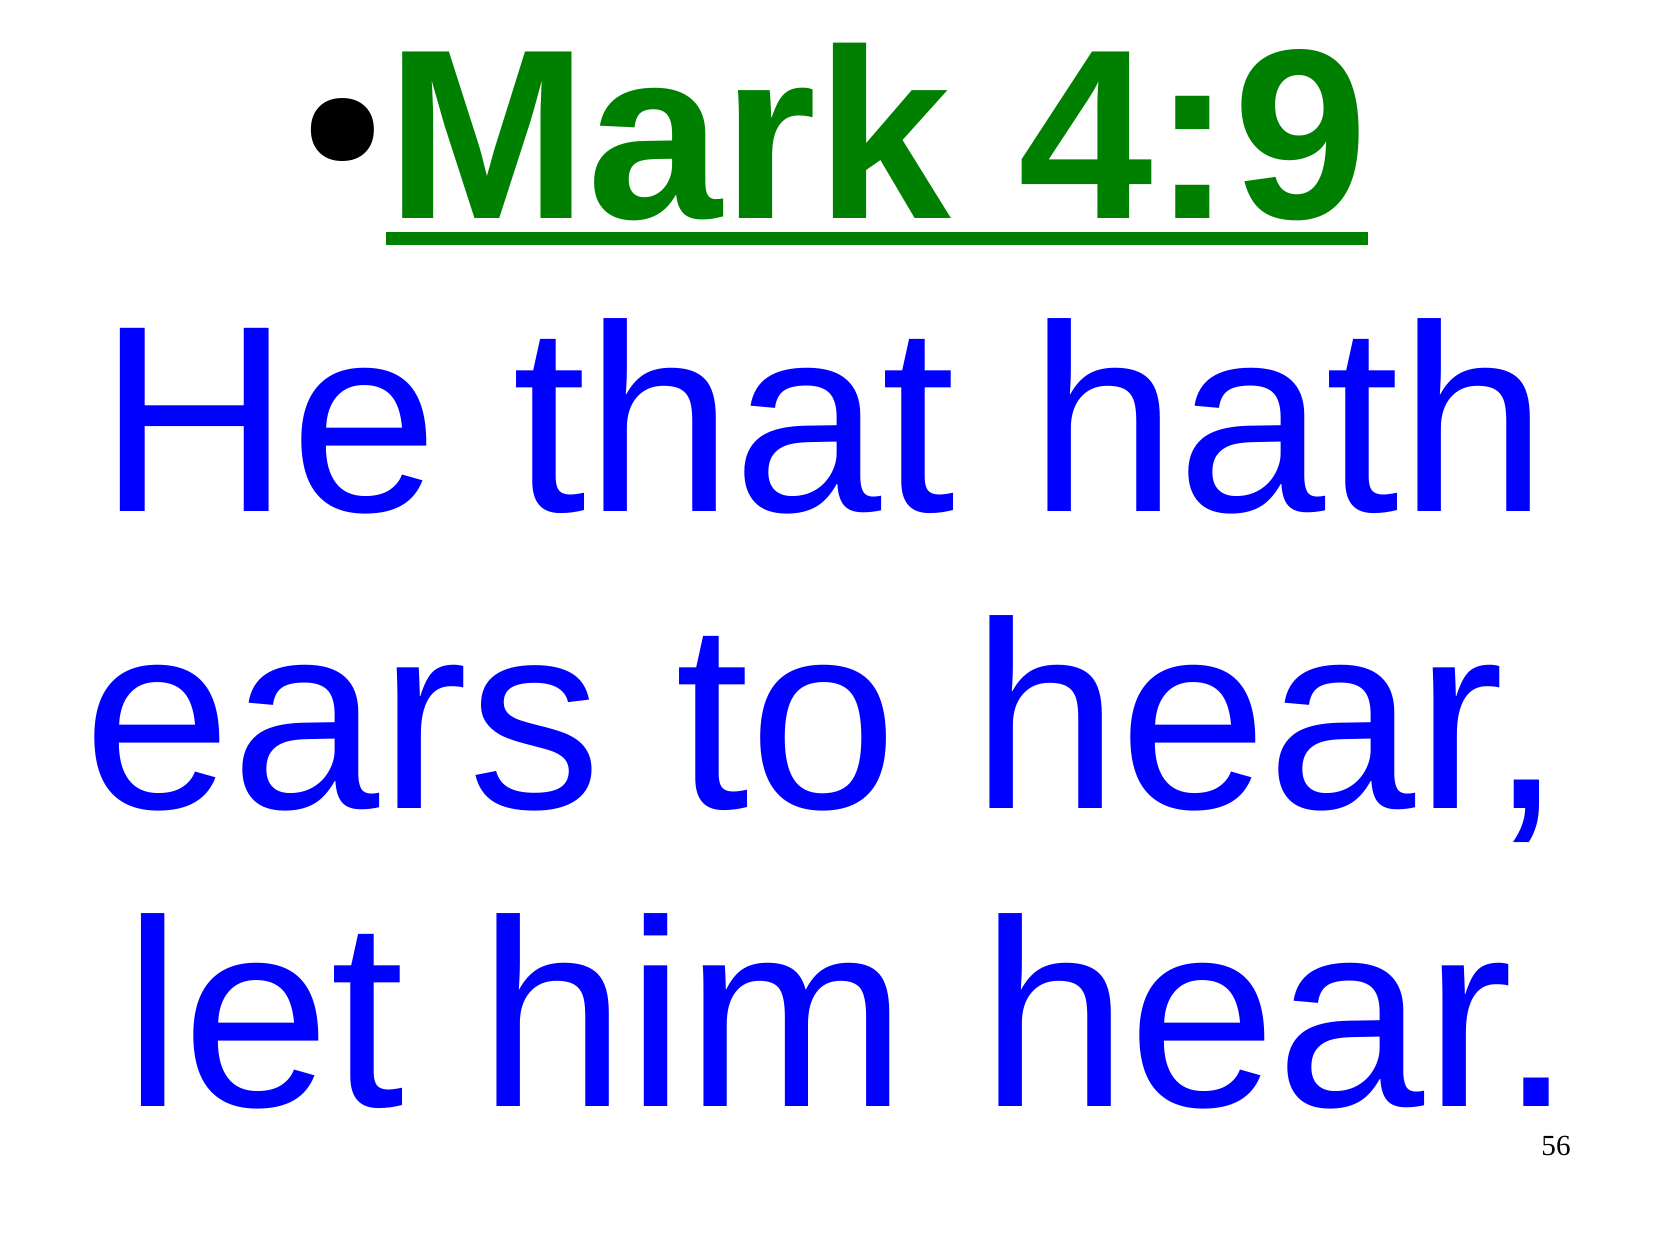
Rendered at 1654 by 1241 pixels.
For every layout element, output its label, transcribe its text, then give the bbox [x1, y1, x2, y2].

list Mark 4:9 He that hath ears to hear, let him hear. [0, 0, 1651, 1238]
